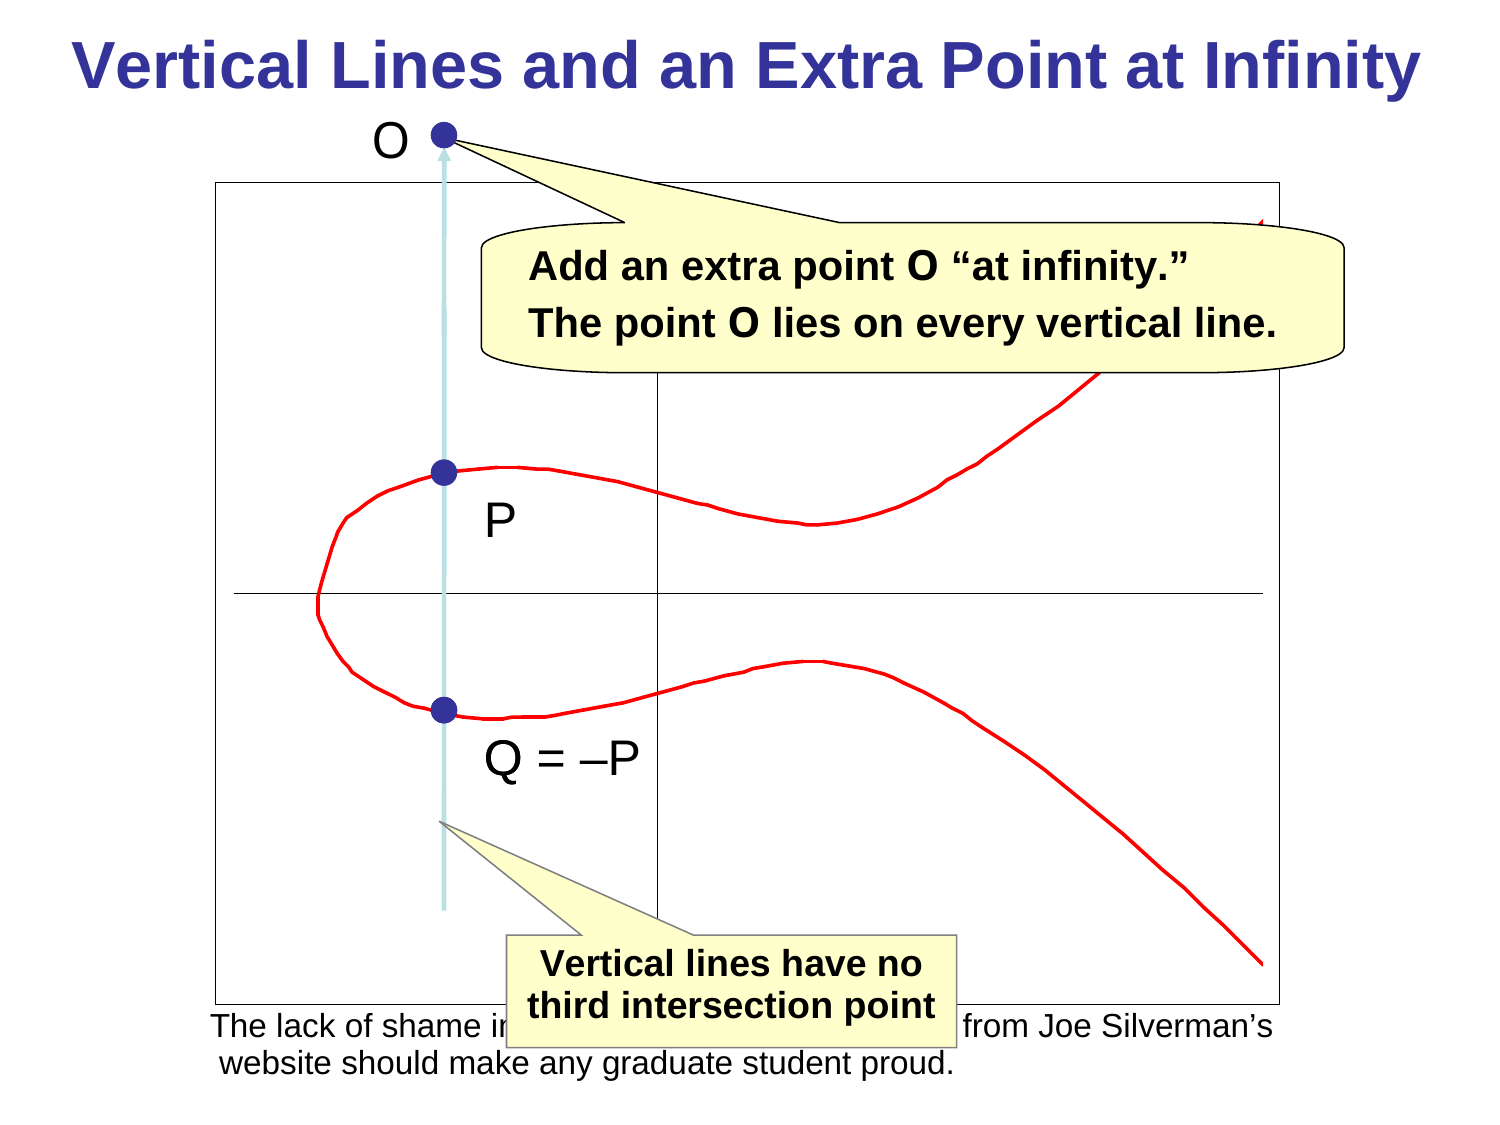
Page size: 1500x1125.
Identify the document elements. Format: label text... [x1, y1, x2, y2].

text_box O [356, 97, 470, 182]
chart [609, 172, 1291, 228]
text_box Add an extra point O “at infinity.” The point O lies on every vertical line. [470, 143, 1345, 373]
text_box The lack of shame involved in the theft of this slide from Joe Silverman’s website should make any graduate student proud. [195, 999, 1291, 1089]
text_box [431, 460, 457, 486]
text_box Q = –P [469, 722, 682, 794]
text_box Vertical lines have no third intersection point [439, 821, 957, 1048]
title Vertical Lines and an Extra Point at Infinity [41, 0, 1454, 160]
chart [447, 172, 1291, 1014]
chart [206, 172, 579, 1014]
text_box [431, 697, 457, 723]
text_box P [468, 485, 582, 557]
